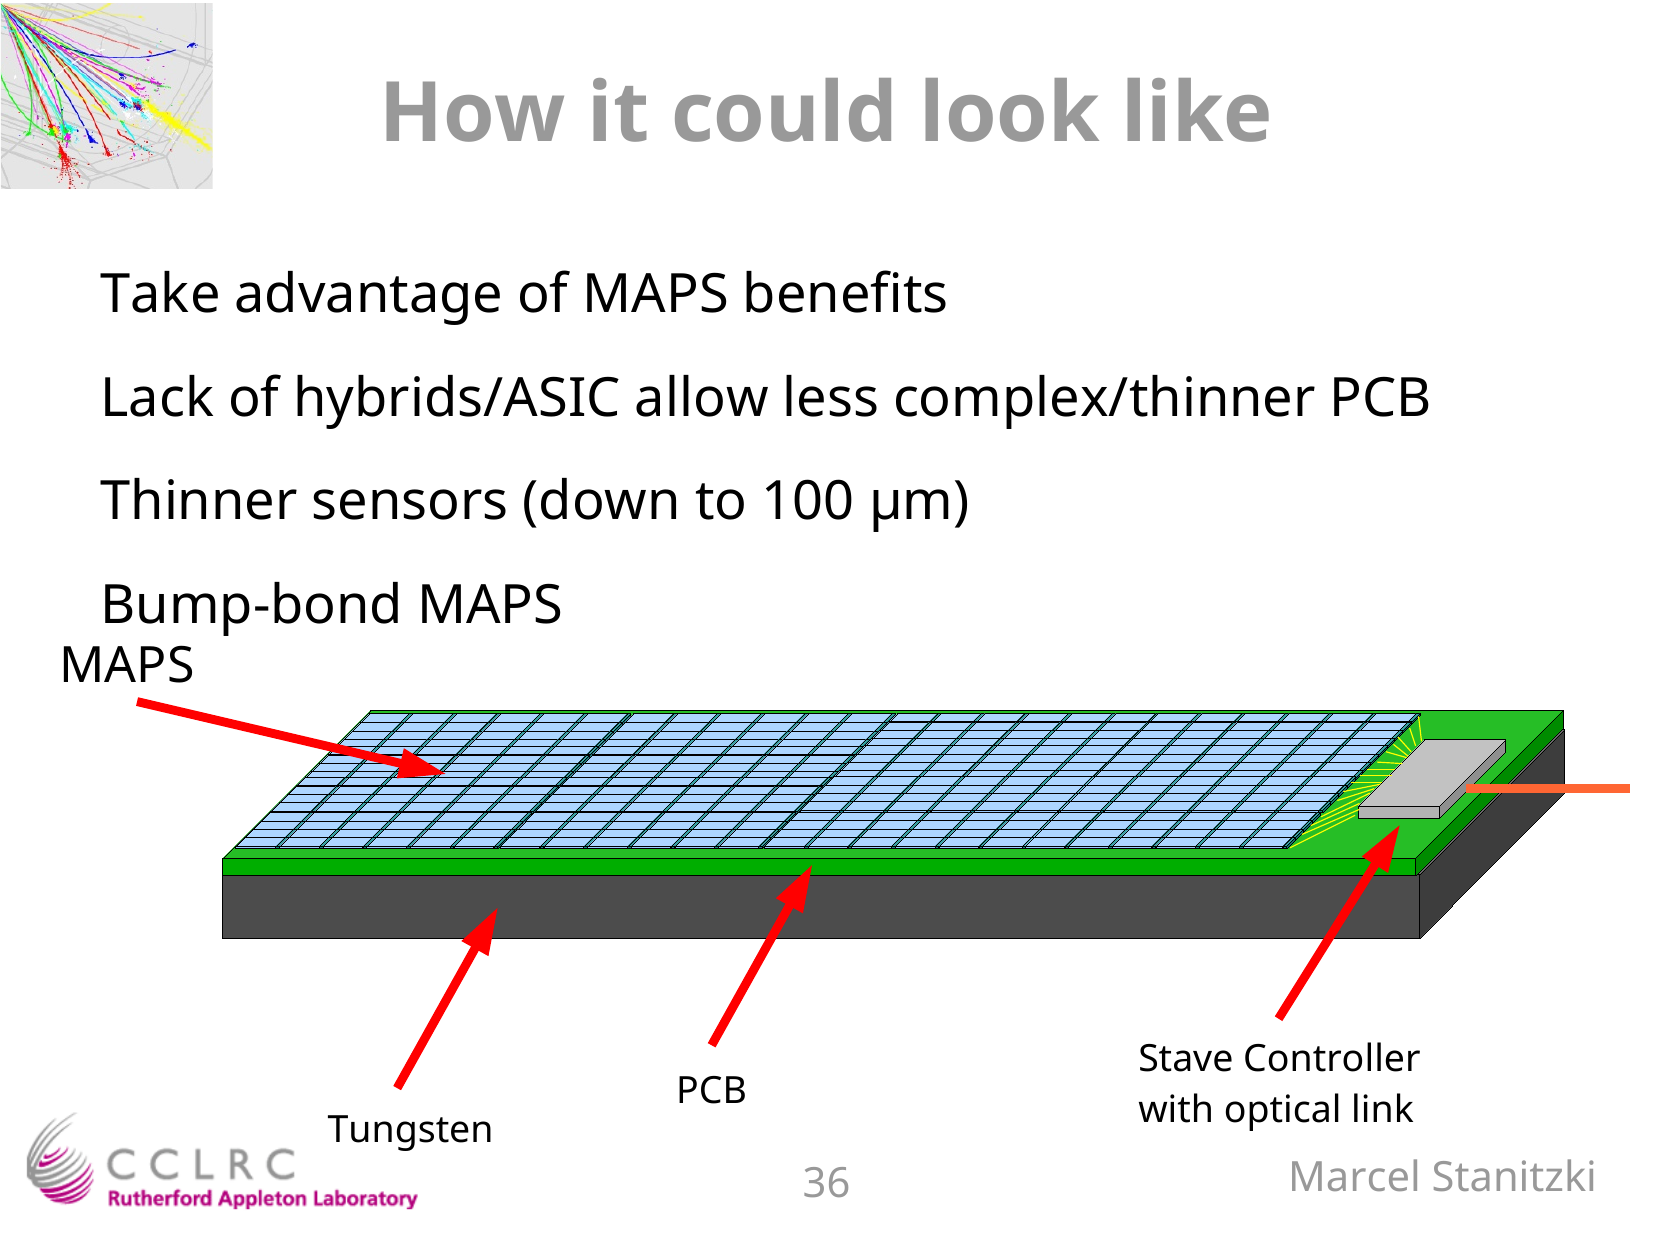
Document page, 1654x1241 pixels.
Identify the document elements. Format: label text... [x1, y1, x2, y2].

text_box [1019, 713, 1028, 722]
text_box [699, 722, 708, 731]
text_box [1178, 713, 1241, 776]
text_box [310, 794, 327, 812]
text_box [667, 755, 675, 763]
text_box [314, 794, 331, 812]
text_box [1147, 713, 1155, 721]
text_box [235, 713, 1421, 849]
text_box [1359, 721, 1368, 730]
text_box [1228, 721, 1237, 730]
text_box [445, 777, 479, 811]
text_box [1092, 762, 1106, 776]
text_box [664, 713, 673, 722]
text_box [371, 786, 379, 794]
text_box [987, 730, 1011, 754]
text_box [883, 776, 917, 810]
text_box [648, 821, 656, 829]
text_box [718, 829, 735, 846]
text_box [874, 713, 937, 776]
text_box [983, 730, 1007, 754]
text_box Stave Controller with optical link [1123, 1024, 1453, 1131]
text_box [1318, 776, 1352, 810]
text_box [1016, 713, 1024, 721]
text_box [743, 812, 752, 821]
text_box [744, 713, 808, 777]
text_box MAPS [45, 622, 213, 698]
text_box [1212, 776, 1221, 785]
text_box [1019, 754, 1027, 762]
text_box [983, 794, 990, 801]
picture [0, 3, 213, 189]
text_box Tungsten [312, 1095, 514, 1156]
text_box [753, 788, 776, 812]
text_box [435, 812, 444, 821]
text_box [336, 777, 344, 785]
text_box [440, 713, 496, 769]
text_box [679, 786, 687, 794]
picture [19, 1110, 426, 1212]
text_box [1327, 754, 1335, 762]
text_box [999, 776, 1008, 785]
text_box [339, 777, 348, 786]
text_box [442, 713, 500, 771]
text_box [758, 812, 792, 846]
text_box [1191, 776, 1225, 810]
text_box [1358, 739, 1506, 819]
text_box PCB [661, 1055, 765, 1117]
text_box [1117, 785, 1125, 793]
text_box [391, 722, 400, 731]
text_box [222, 859, 1370, 939]
text_box [1187, 793, 1204, 810]
text_box [279, 829, 296, 846]
text_box [627, 812, 661, 846]
text_box [622, 794, 639, 812]
text_box [1031, 785, 1039, 793]
text_box [793, 777, 827, 811]
text_box [1335, 793, 1565, 939]
text_box [904, 785, 912, 793]
text_box [336, 821, 344, 829]
text_box [613, 713, 677, 777]
text_box [467, 821, 475, 829]
text_box [1196, 754, 1204, 762]
text_box [563, 713, 627, 777]
text_box [410, 828, 428, 846]
text_box [1114, 730, 1138, 754]
text_box [1051, 722, 1059, 730]
list Take advantage of MAPS benefits Lack of hybrids/ASIC allow less complex/thinner PCB Thinner sensors (down to 100 µm) Bump-bond MAPS [82, 254, 1611, 631]
title How it could look like [203, 5, 1451, 213]
text_box [632, 731, 655, 754]
text_box [647, 777, 656, 786]
text_box [778, 777, 787, 786]
text_box [304, 812, 313, 821]
text_box [974, 802, 982, 810]
text_box [1489, 710, 1565, 784]
text_box [609, 763, 623, 777]
text_box [961, 762, 975, 776]
text_box [1309, 713, 1372, 776]
text_box [965, 762, 979, 776]
